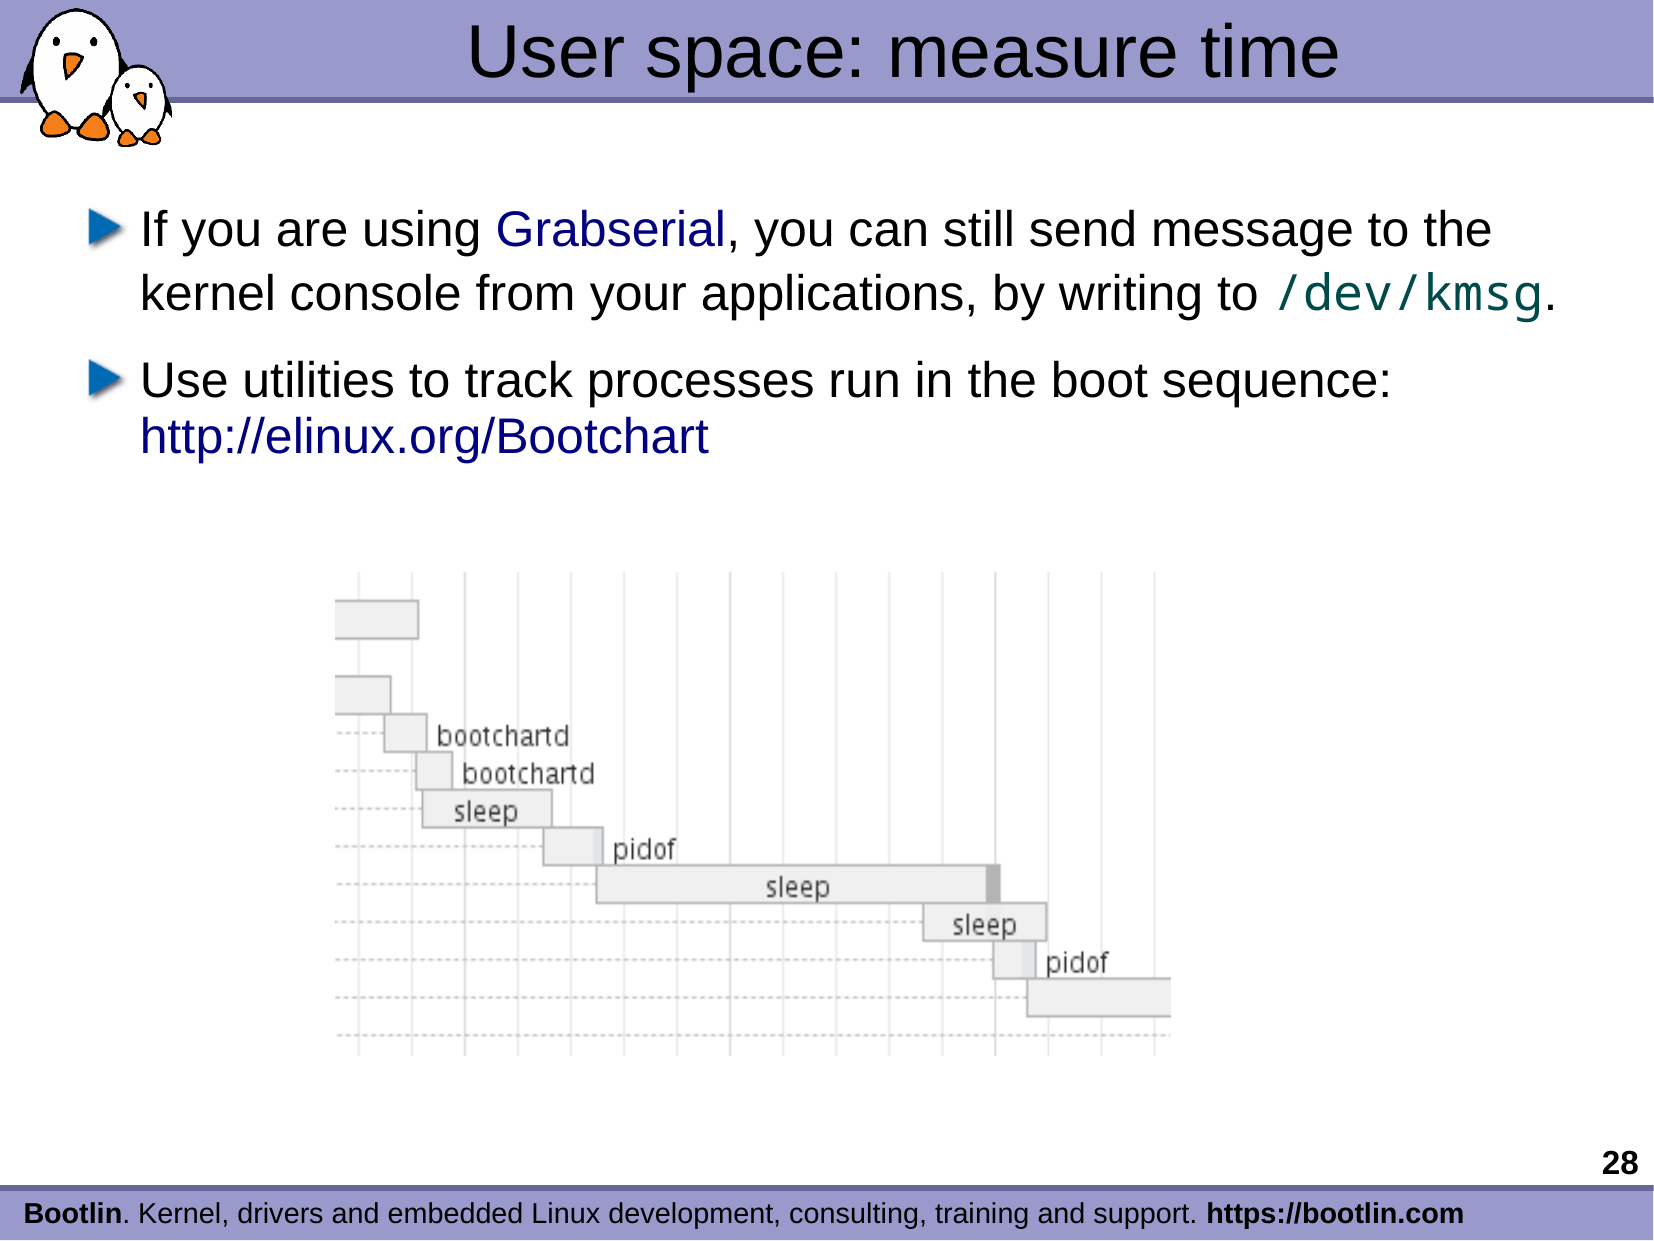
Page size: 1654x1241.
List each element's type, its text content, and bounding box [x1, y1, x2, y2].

list If you are using Grabserial, you can still send message to the kernel console from your applications, by writing to /dev/kmsg. Use utilities to track processes run in the boot sequence: http://elinux.org/Bootchart [68, 201, 1592, 1118]
picture [335, 572, 1171, 1056]
picture [20, 8, 172, 147]
title User space: measure time [178, 5, 1631, 97]
